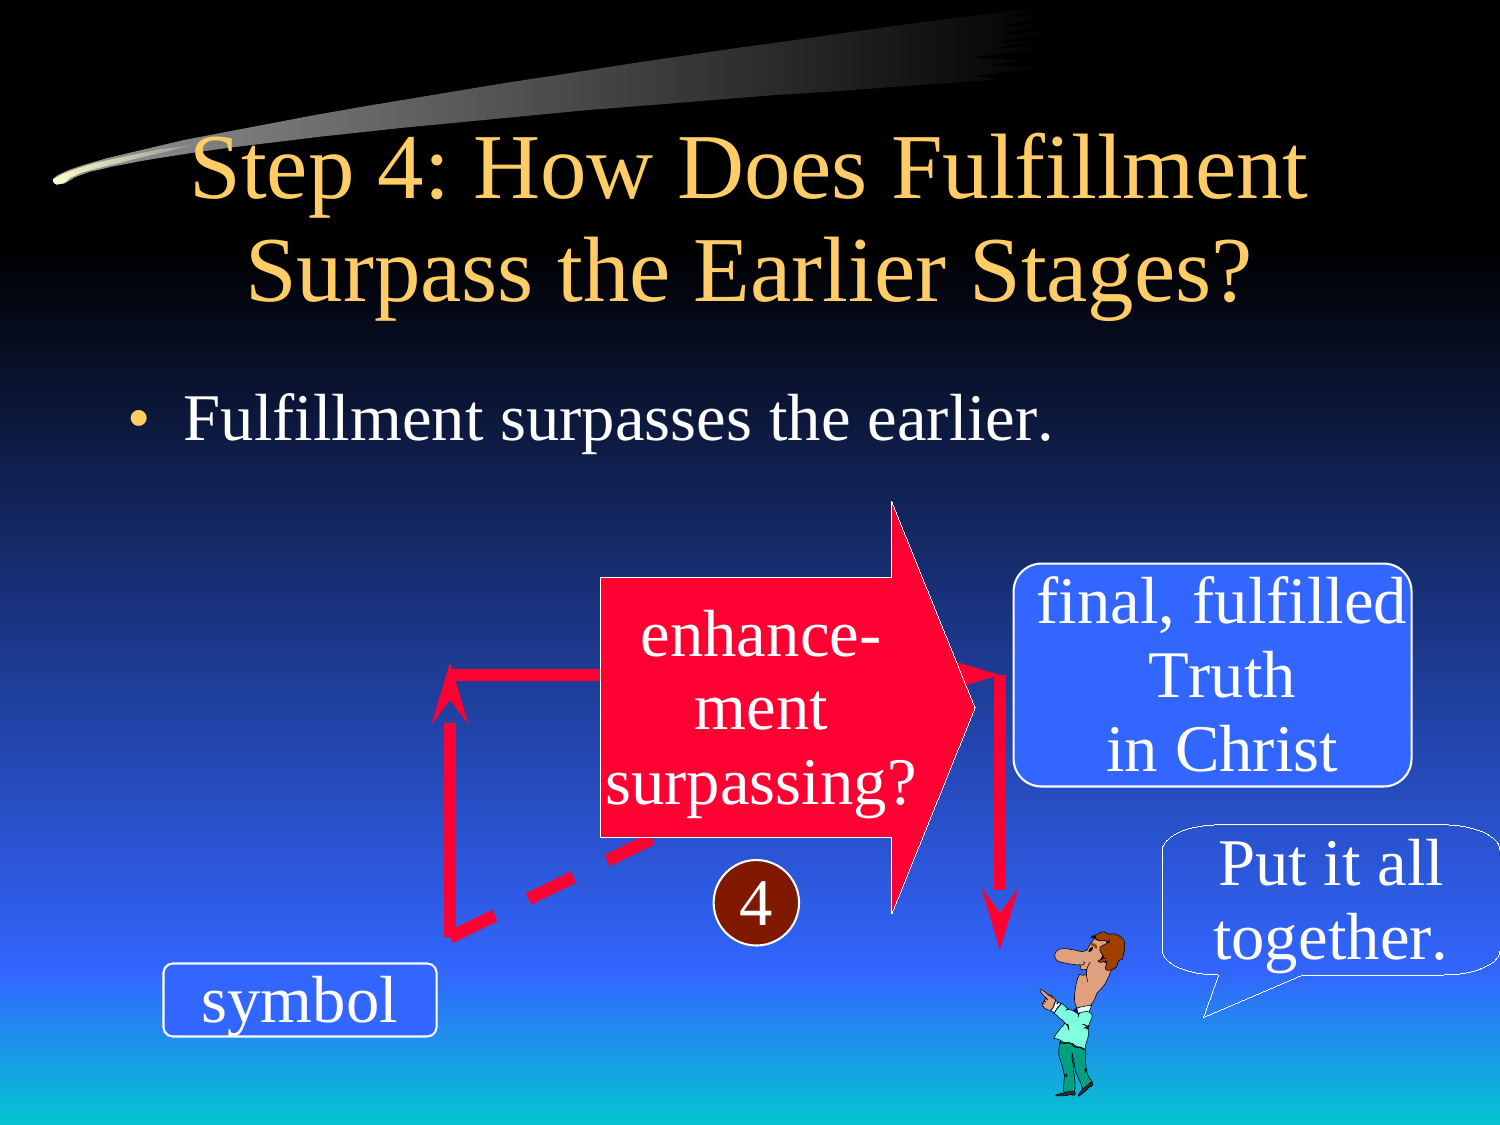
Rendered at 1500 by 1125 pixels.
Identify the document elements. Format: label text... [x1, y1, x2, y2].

text_box Put it all together. [1162, 824, 1500, 1018]
text_box final, fulfilled Truth in Christ [1013, 563, 1412, 787]
list Fulfillment surpasses the earlier. [112, 373, 1388, 488]
title Step 4: How Does Fulfillment Surpass the Earlier Stages? [112, 108, 1388, 330]
text_box symbol [163, 963, 437, 1037]
text_box 4 [713, 860, 800, 946]
text_box enhance- ment surpassing? [600, 501, 976, 914]
chart [1039, 931, 1126, 1097]
